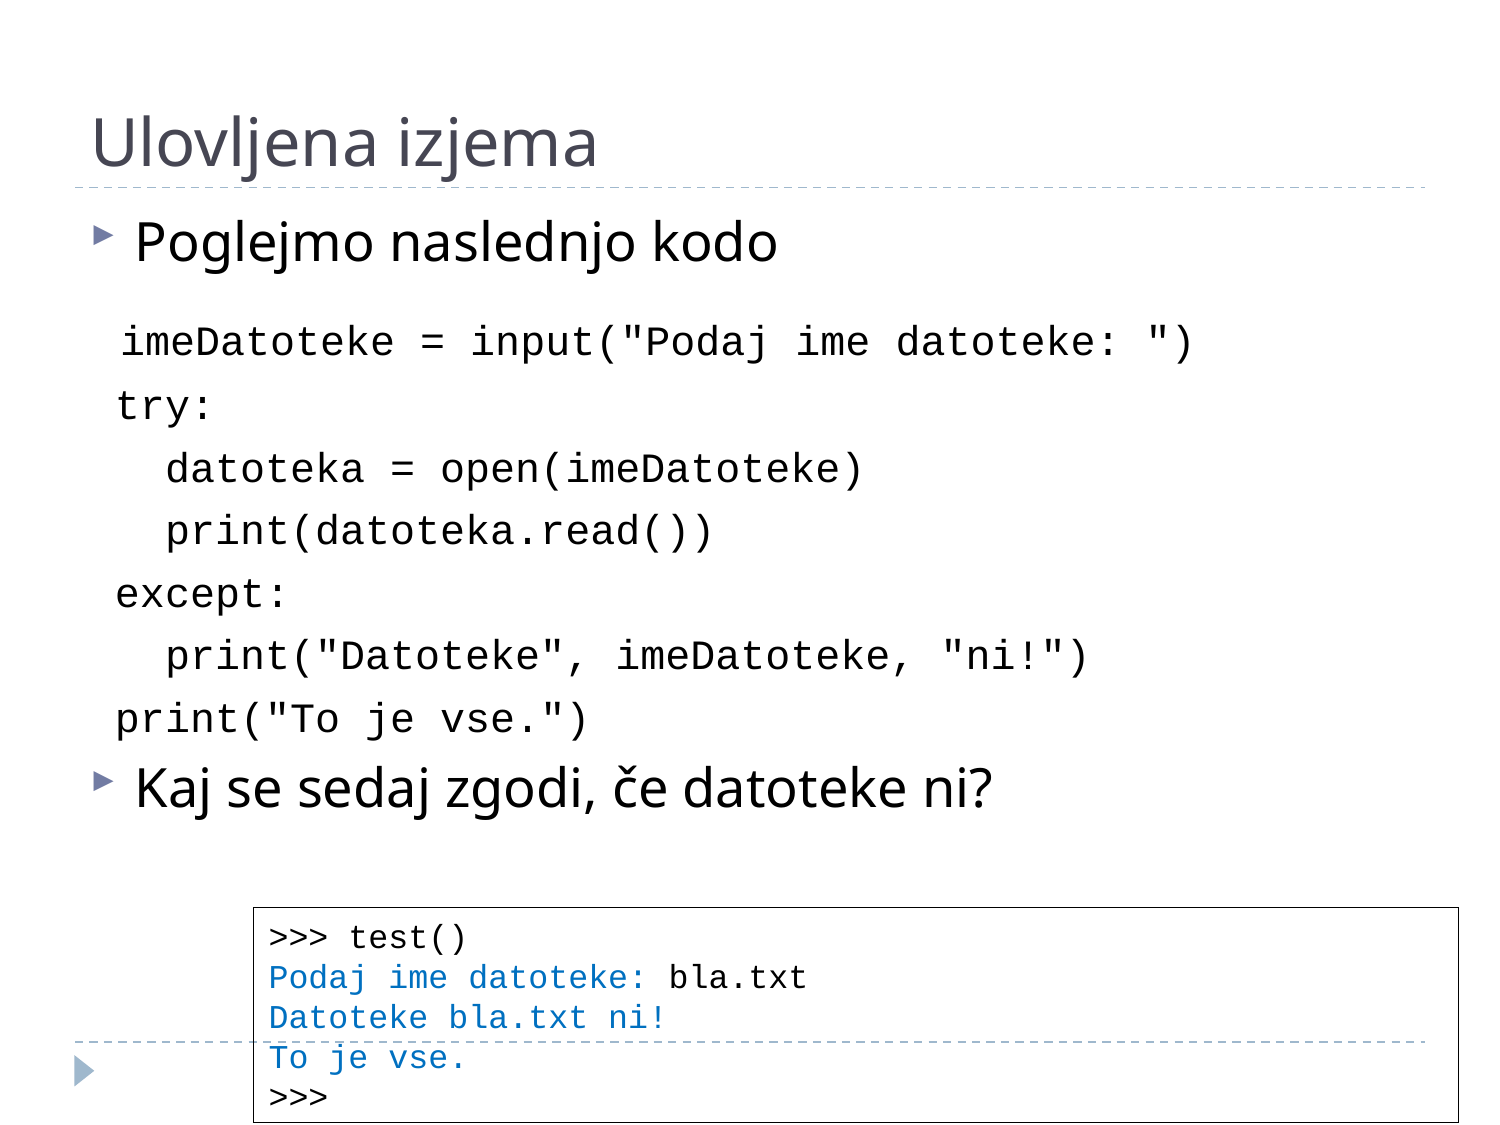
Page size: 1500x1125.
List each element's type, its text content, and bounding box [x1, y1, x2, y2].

title Ulovljena izjema [75, 24, 1425, 188]
list Poglejmo naslednjo kodo imeDatoteke = input("Podaj ime datoteke: ") try: datoteka = open(imeDatoteke) print(datoteka.read()) except: print("Datoteke", imeDatoteke, "ni!") print("To je vse.") Kaj se sedaj zgodi, če datoteke ni? [75, 200, 1425, 1010]
text_box >>> test() Podaj ime datoteke: bla.txt Datoteke bla.txt ni! To je vse. >>> [253, 907, 1459, 1123]
